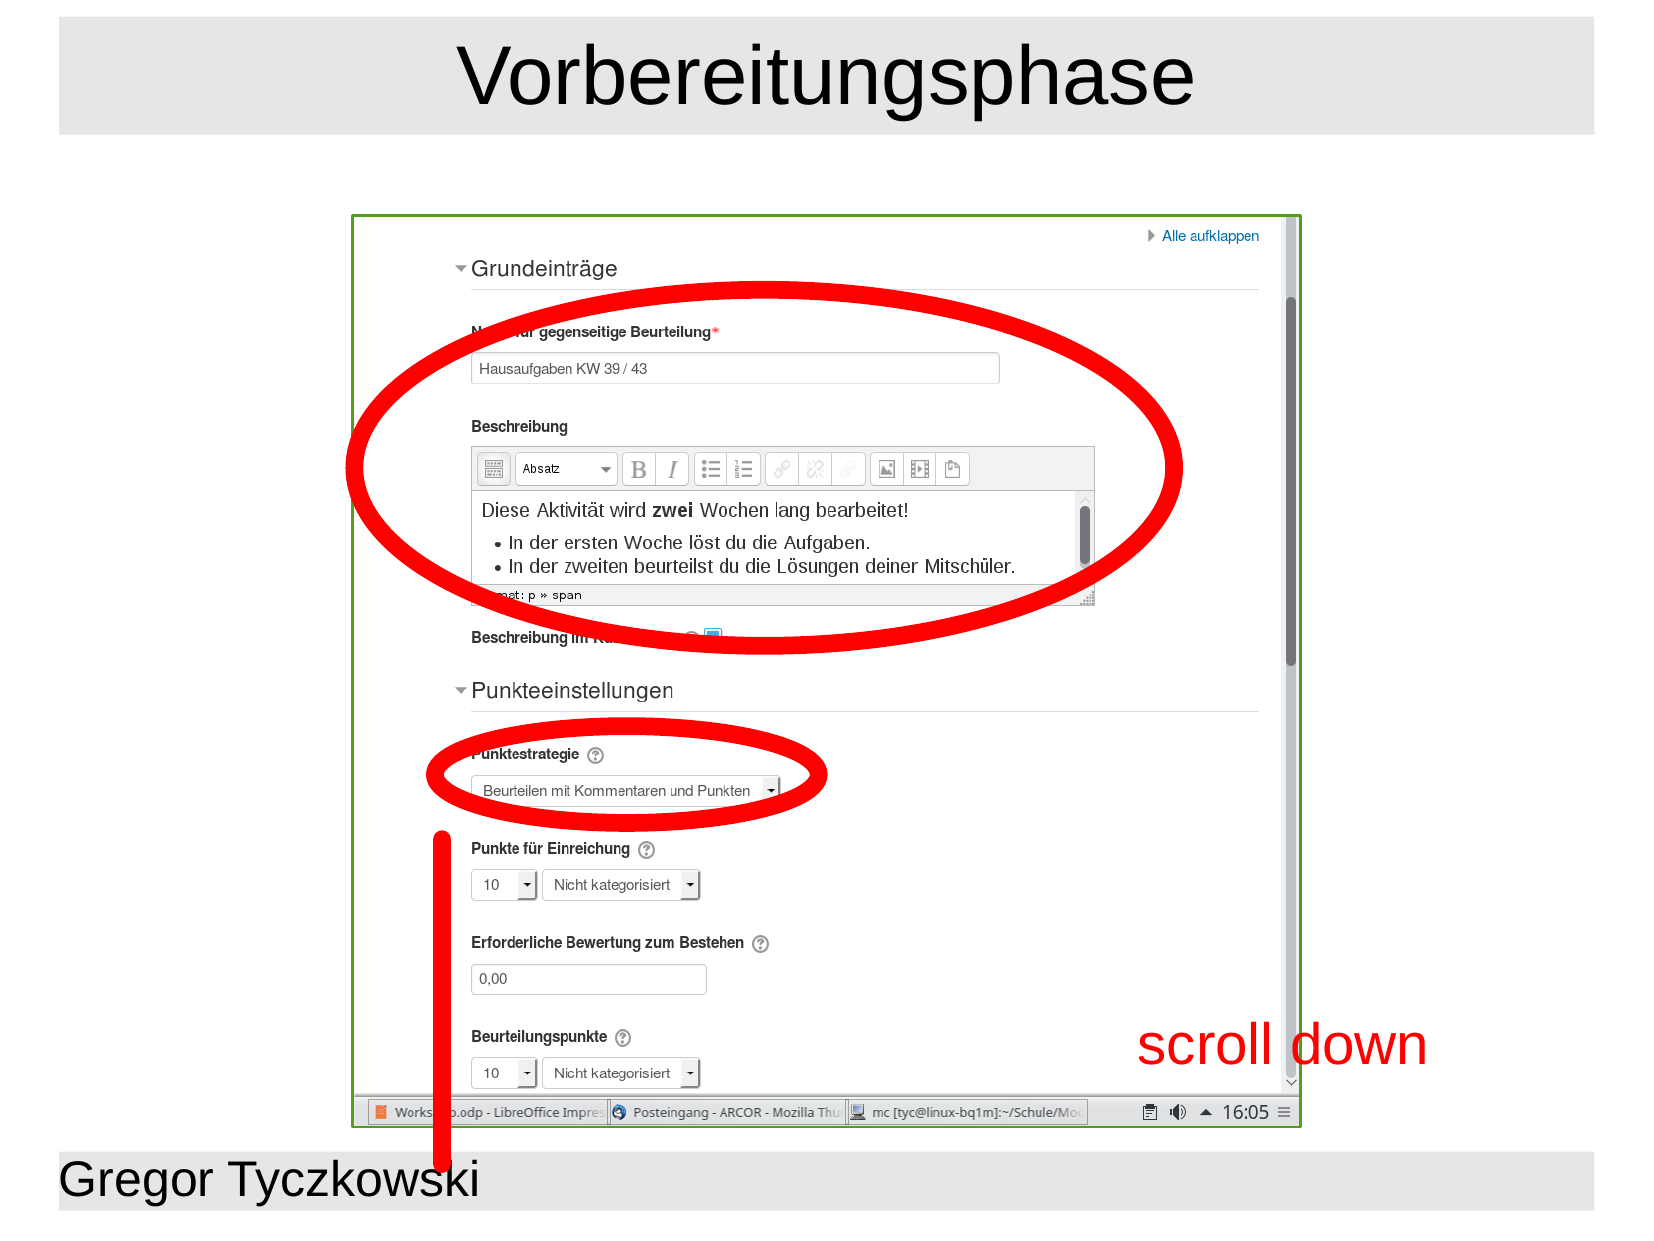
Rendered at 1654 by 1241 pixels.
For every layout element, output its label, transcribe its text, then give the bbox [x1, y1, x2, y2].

list Gregor Tyczkowski [59, 1151, 1595, 1211]
text_box [354, 289, 1175, 646]
text_box scroll down [1119, 1001, 1448, 1087]
title Vorbereitungsphase [59, 16, 1595, 135]
picture [354, 216, 1300, 1126]
text_box [434, 726, 819, 823]
